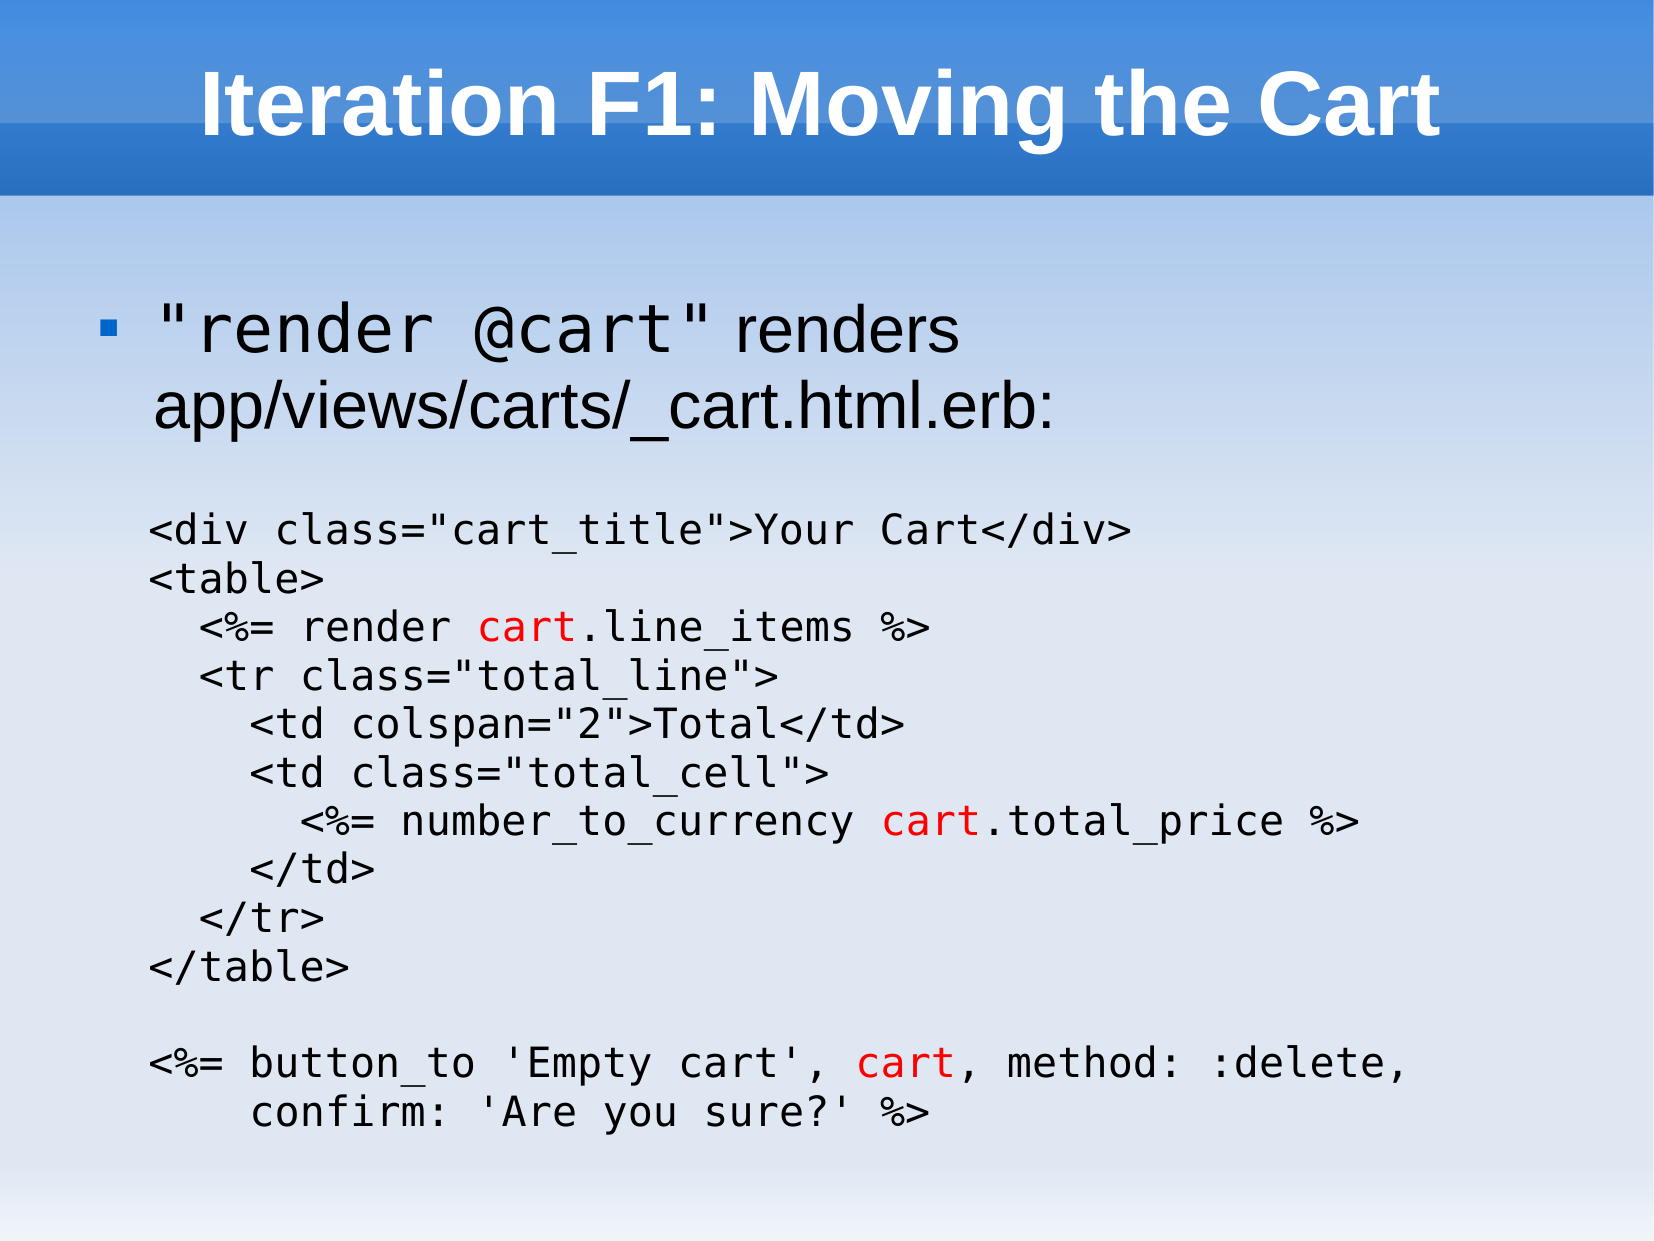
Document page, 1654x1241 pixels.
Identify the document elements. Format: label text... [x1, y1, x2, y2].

text_box <div class="cart_title">Your Cart</div> <table> <%= render cart.line_items %> <tr class="total_line"> <td colspan="2">Total</td> <td class="total_cell"> <%= number_to_currency cart.total_price %> </td> </tr> </table> <%= button_to 'Empty cart', cart, method: :delete, confirm: 'Are you sure?' %> [133, 450, 1538, 1201]
picture [0, 0, 1654, 1241]
title Iteration F1: Moving the Cart [76, 7, 1565, 200]
list "render @cart" renders app/views/carts/_cart.html.erb: [82, 290, 1571, 1094]
